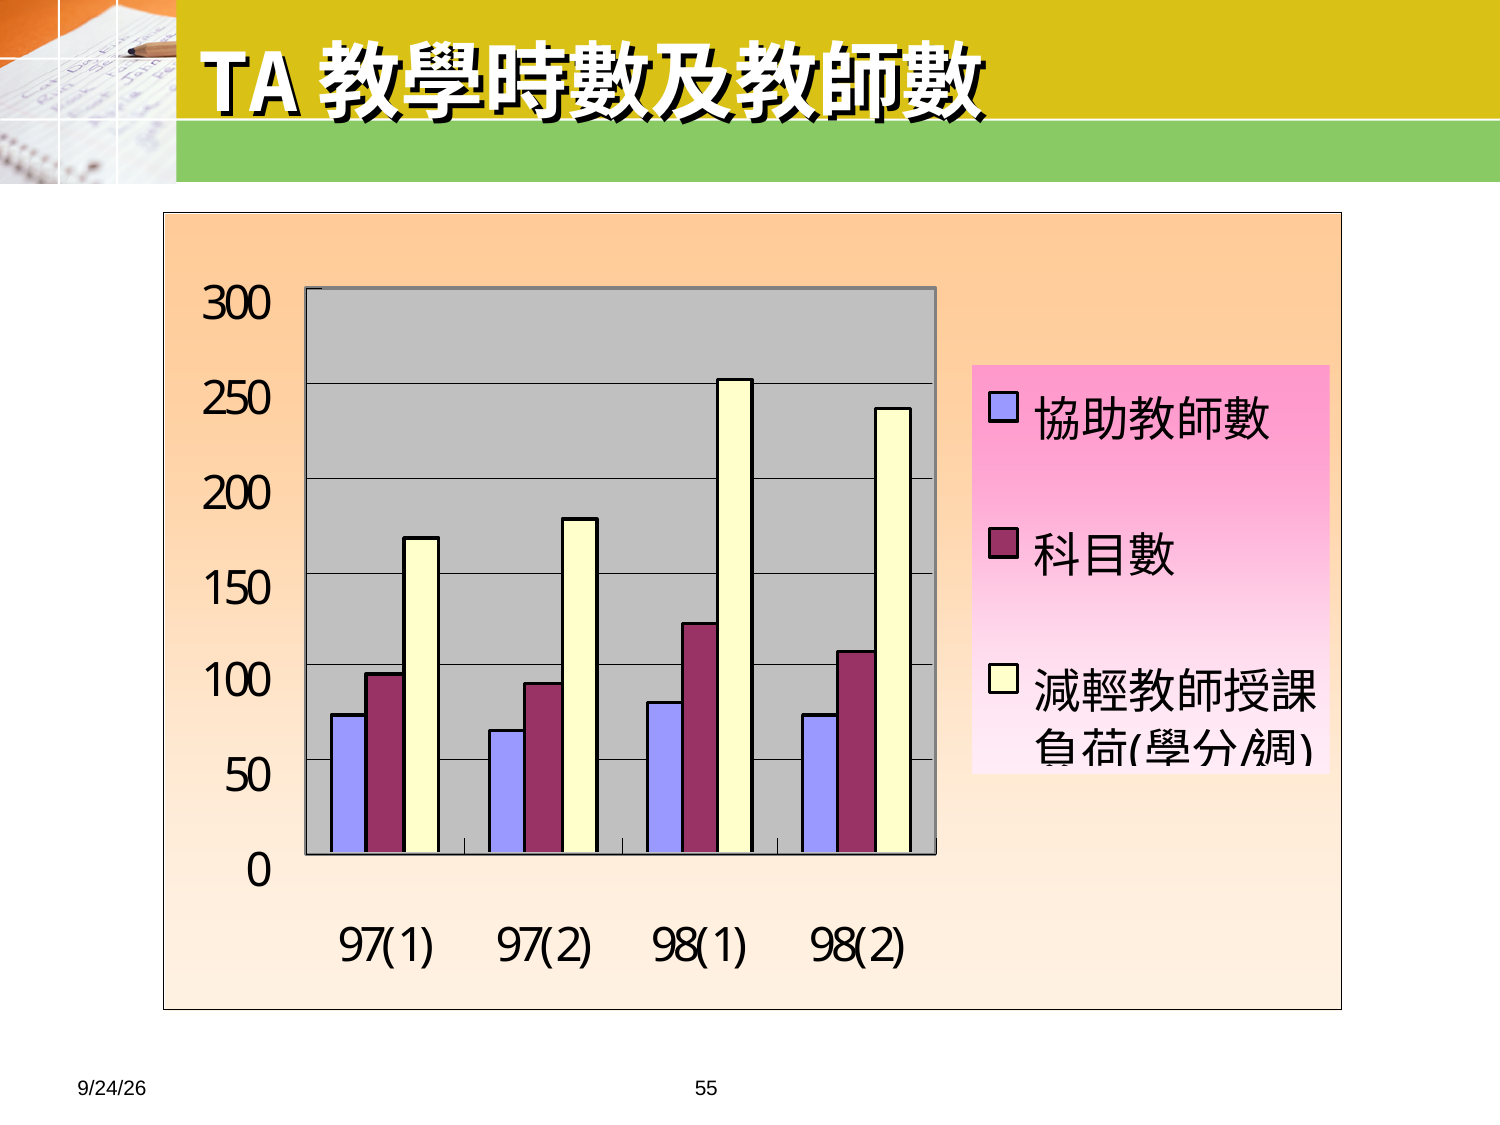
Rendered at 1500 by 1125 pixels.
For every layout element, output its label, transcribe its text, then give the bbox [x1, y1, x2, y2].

title TA教學時數及教師數 [183, 21, 1465, 114]
chart [147, 196, 1360, 1026]
text_box [62, 1067, 376, 1111]
text_box [637, 1067, 775, 1111]
